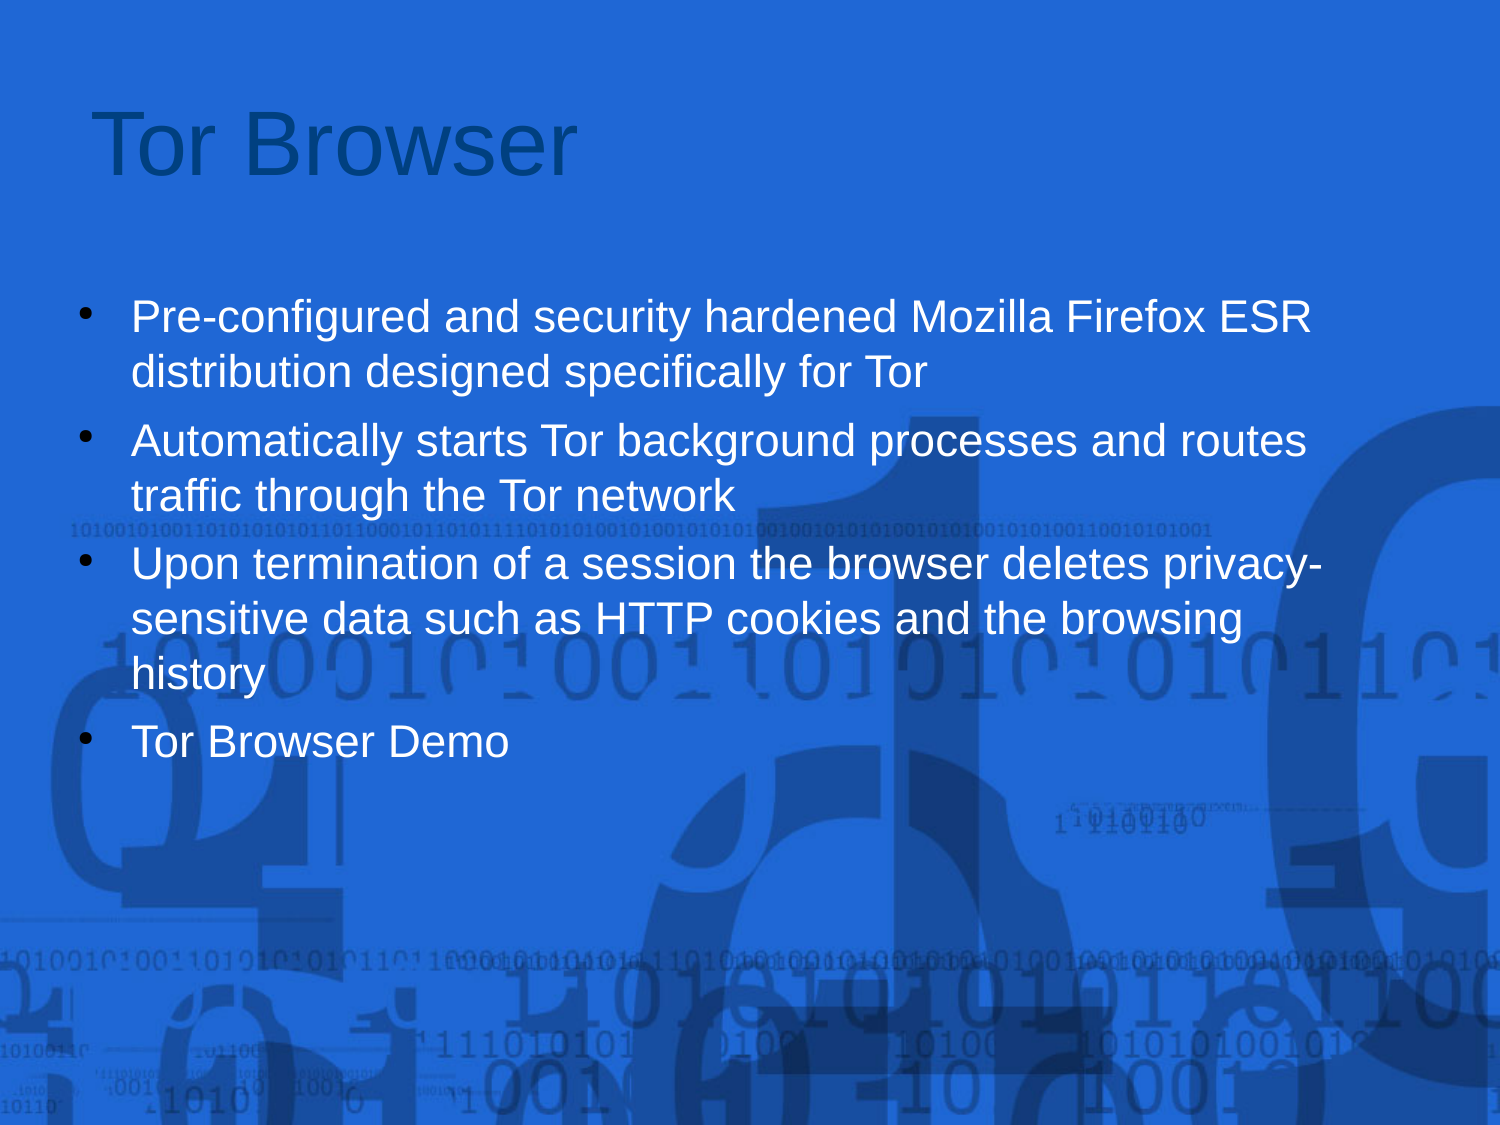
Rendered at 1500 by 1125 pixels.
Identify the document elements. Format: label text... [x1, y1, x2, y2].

picture [0, 0, 1500, 1125]
title Tor Browser [75, 45, 1425, 233]
list Pre-configured and security hardened Mozilla Firefox ESR distribution designed specifically for Tor Automatically starts Tor background processes and routes traffic through the Tor network Upon termination of a session the browser deletes privacy-sensitive data such as HTTP cookies and the browsing history Tor Browser Demo [45, 143, 1396, 751]
